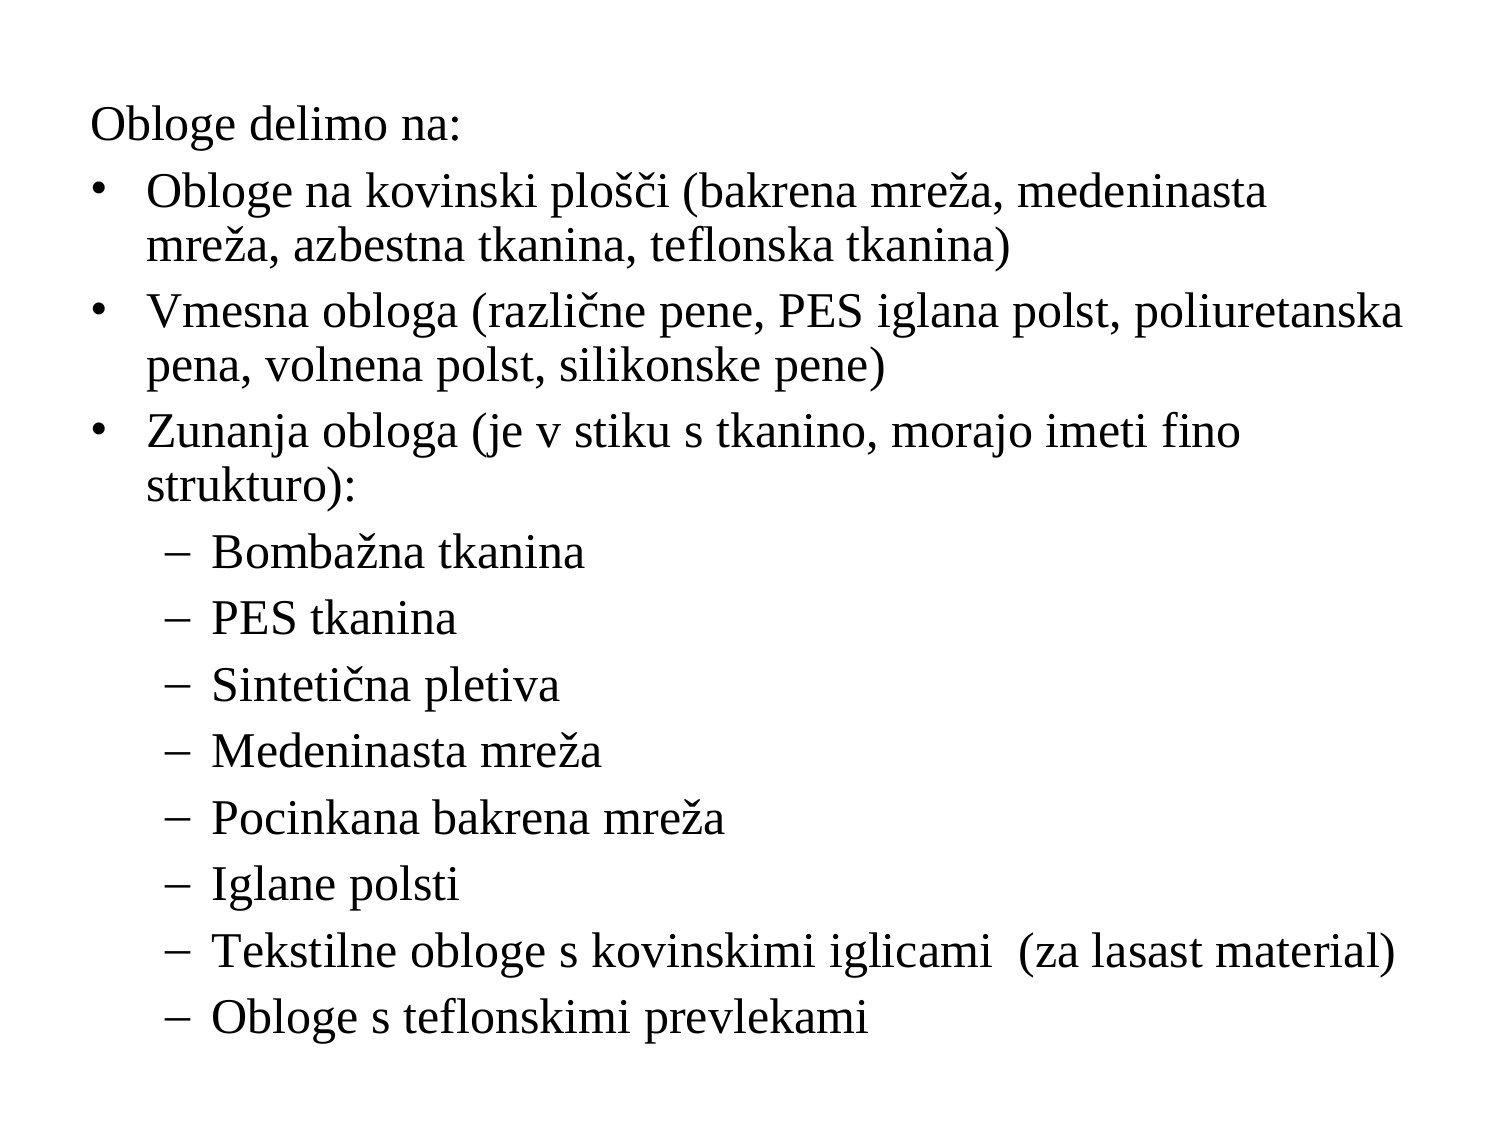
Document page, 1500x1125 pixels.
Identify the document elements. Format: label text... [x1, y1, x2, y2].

list Obloge delimo na: Obloge na kovinski plošči (bakrena mreža, medeninasta mreža, azbestna tkanina, teflonska tkanina) Vmesna obloga (različne pene, PES iglana polst, poliuretanska pena, volnena polst, silikonske pene) Zunanja obloga (je v stiku s tkanino, morajo imeti fino strukturo): Bombažna tkanina PES tkanina Sintetična pletiva Medeninasta mreža Pocinkana bakrena mreža Iglane polsti Tekstilne obloge s kovinskimi iglicami (za lasast material) Obloge s teflonskimi prevlekami [75, 90, 1426, 1052]
